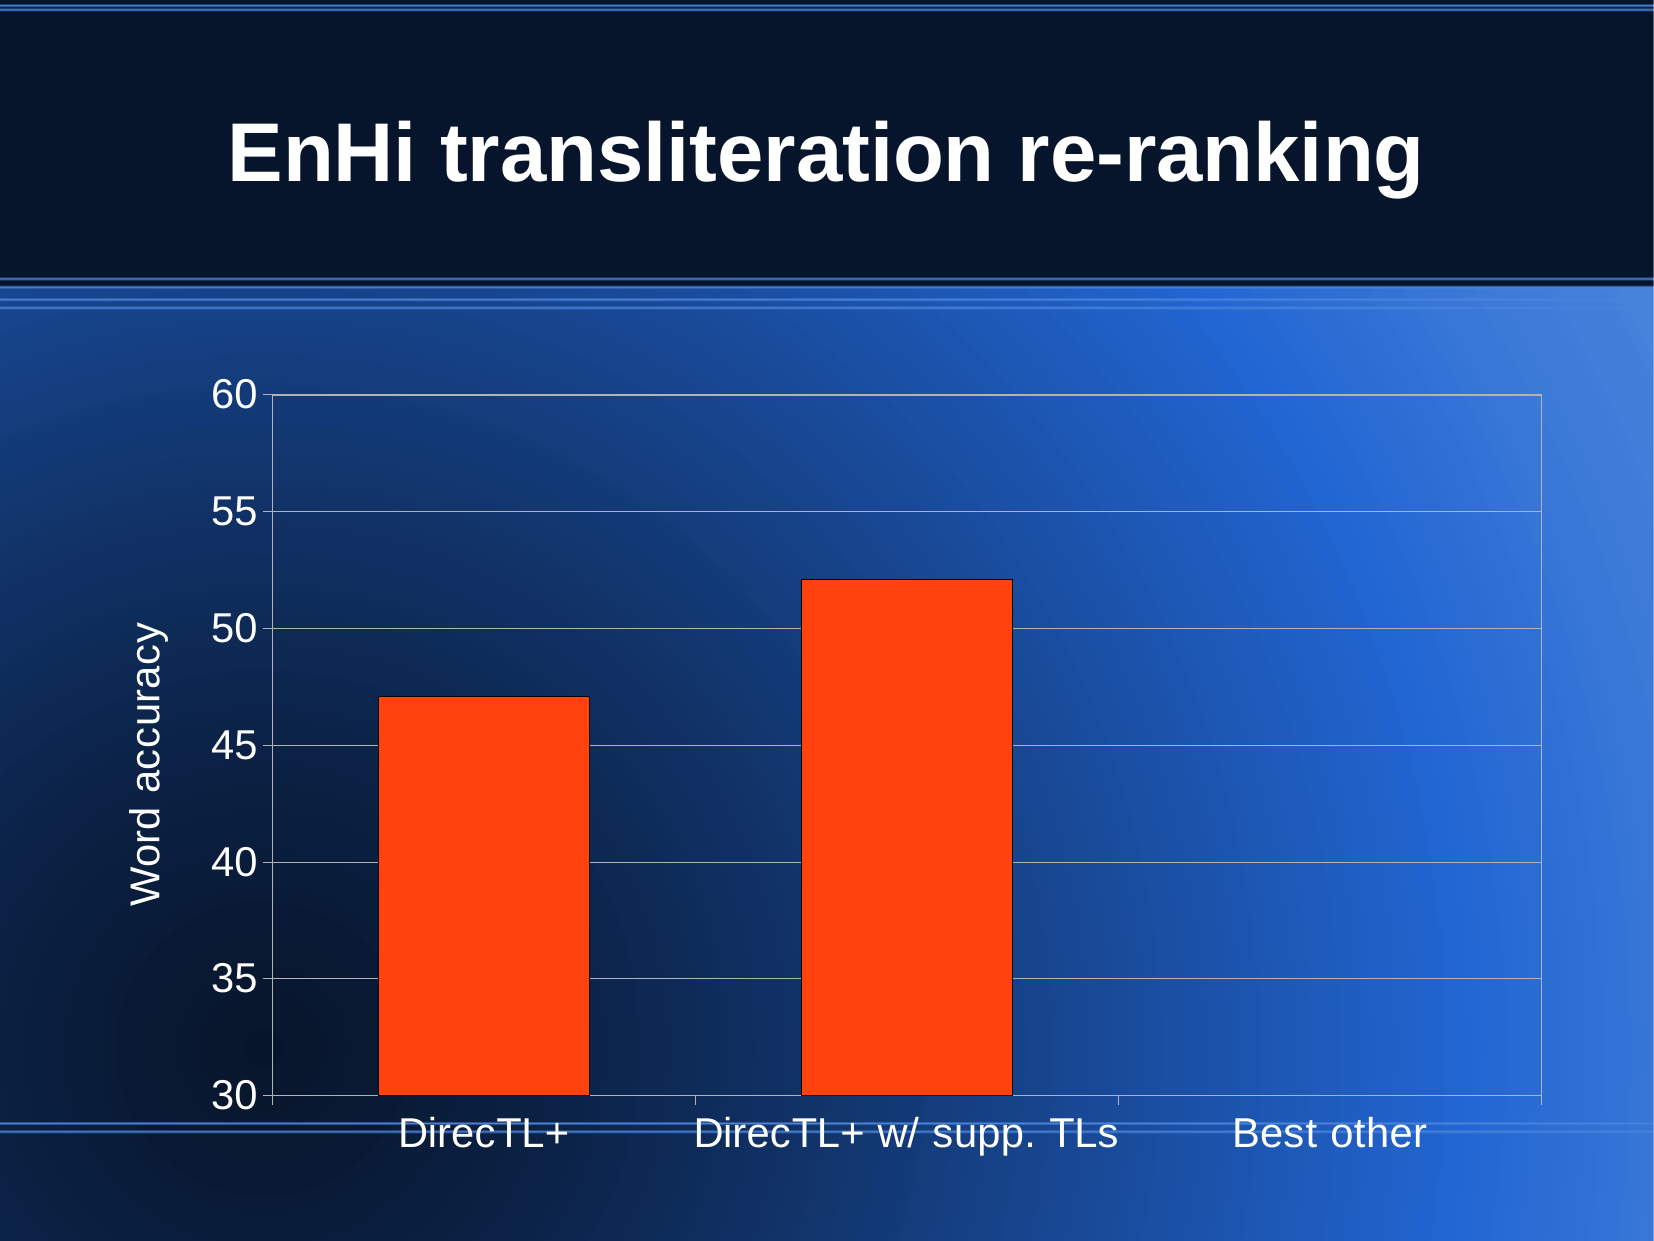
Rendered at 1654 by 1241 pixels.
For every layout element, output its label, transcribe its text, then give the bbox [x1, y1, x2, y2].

chart [82, 355, 1571, 1174]
picture [0, 0, 1654, 1241]
title EnHi transliteration re-ranking [82, 49, 1571, 257]
